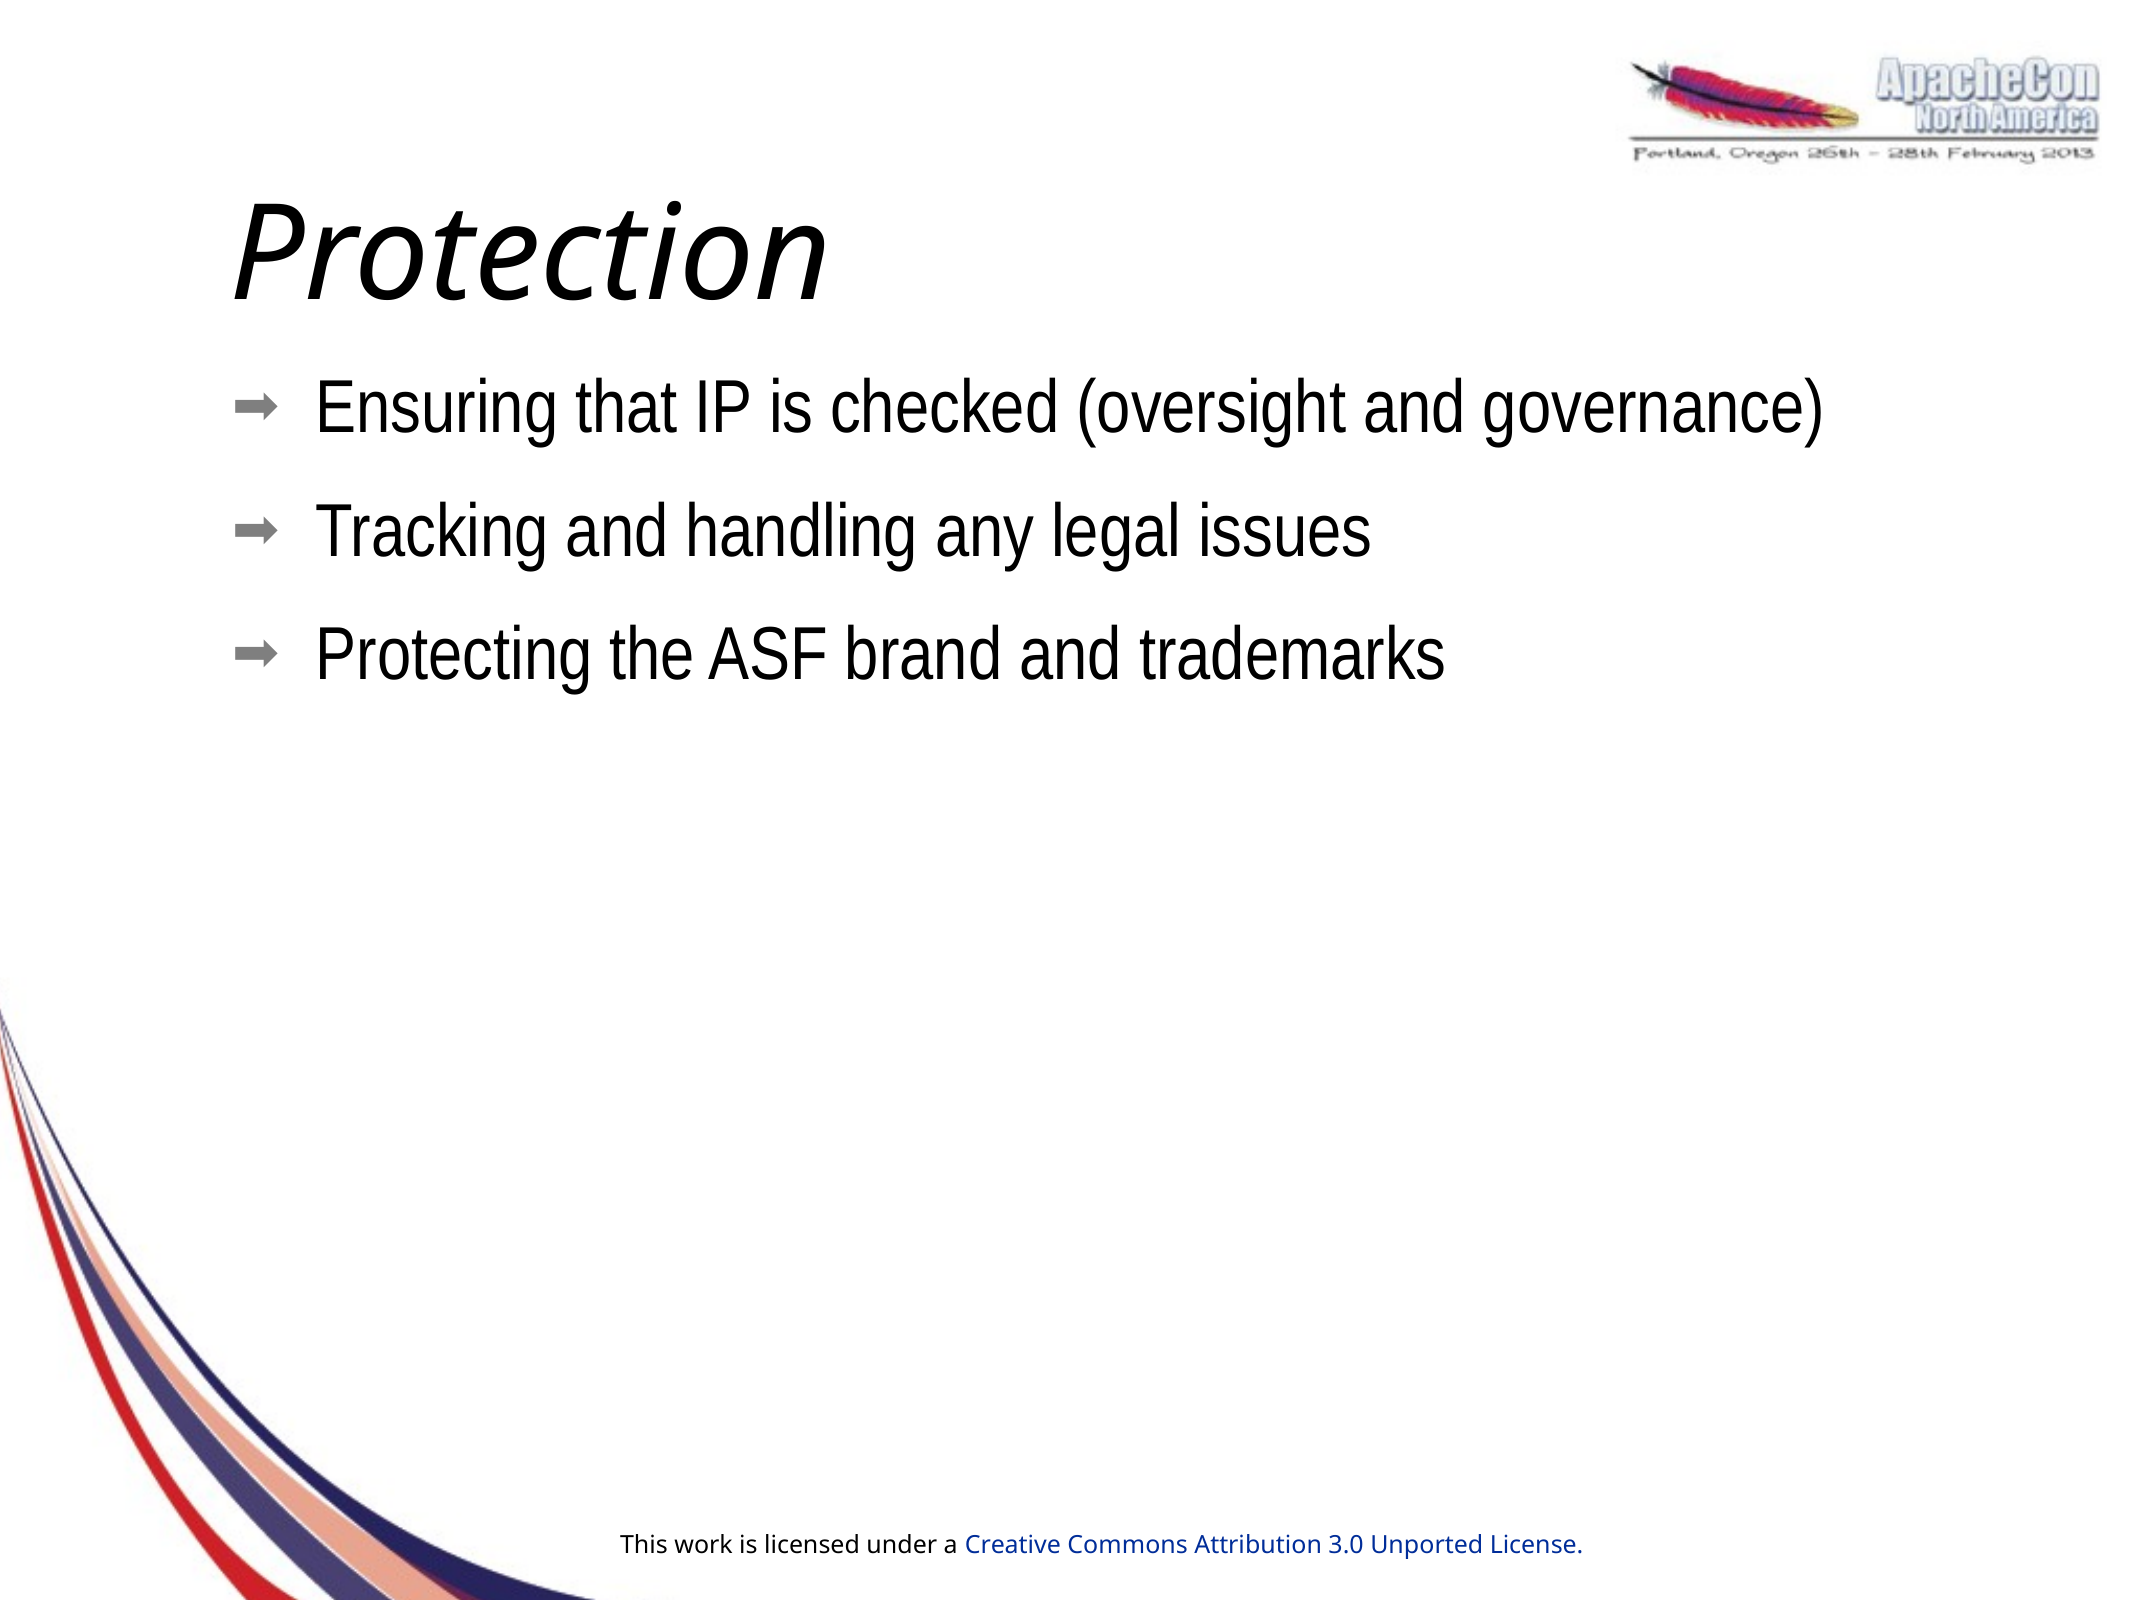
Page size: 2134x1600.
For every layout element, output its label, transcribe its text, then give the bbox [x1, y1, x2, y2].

text_box This work is licensed under a Creative Commons Attribution 3.0 Unported License. [472, 1533, 1733, 1574]
list Ensuring that IP is checked (oversight and governance) Tracking and handling any legal issues Protecting the ASF brand and trademarks [228, 365, 1981, 1533]
picture [0, 8, 2127, 1600]
title Protection [229, 143, 1982, 366]
